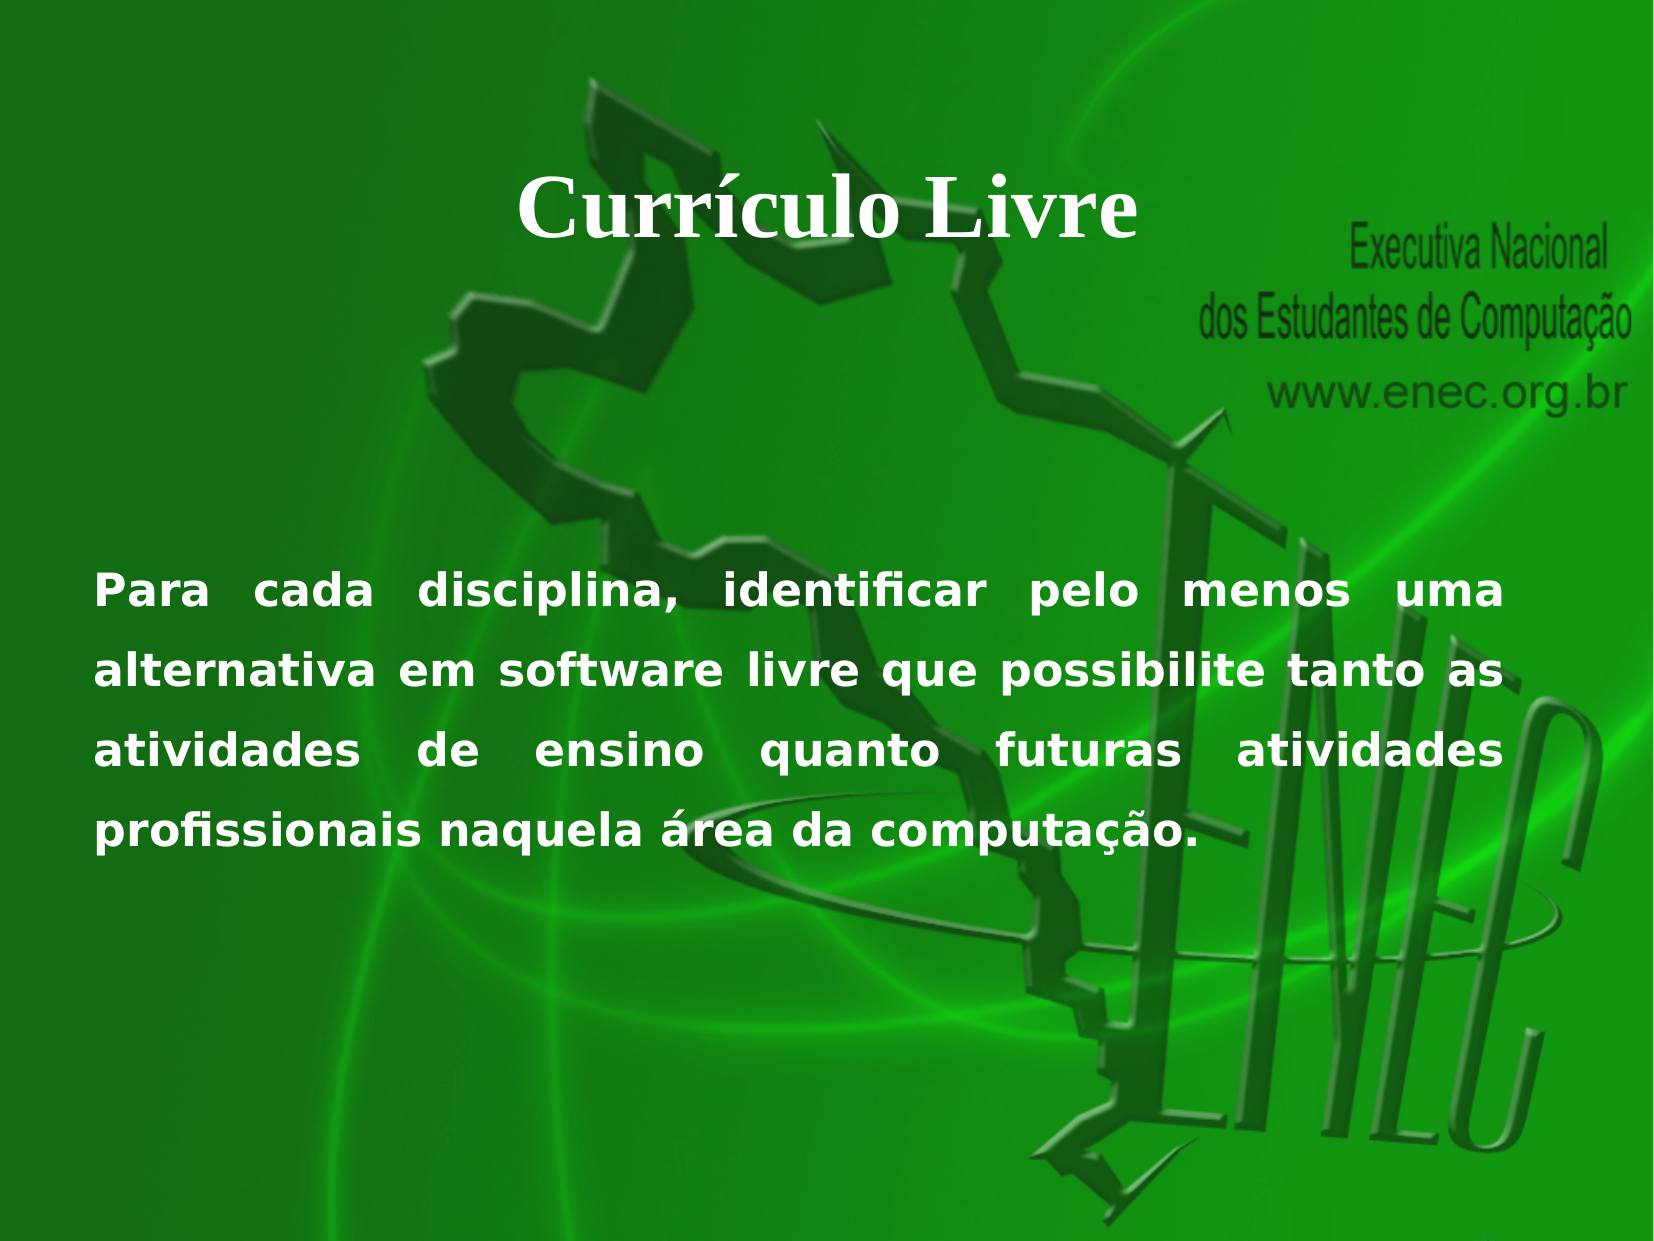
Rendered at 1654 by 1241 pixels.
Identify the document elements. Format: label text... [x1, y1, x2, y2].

title Currículo Livre [121, 103, 1534, 311]
picture [0, 0, 1654, 1241]
text_box Para cada disciplina, identificar pelo menos uma alternativa em software livre que possibilite tanto as atividades de ensino quanto futuras atividades profissionais naquela área da computação. [93, 346, 1506, 1128]
